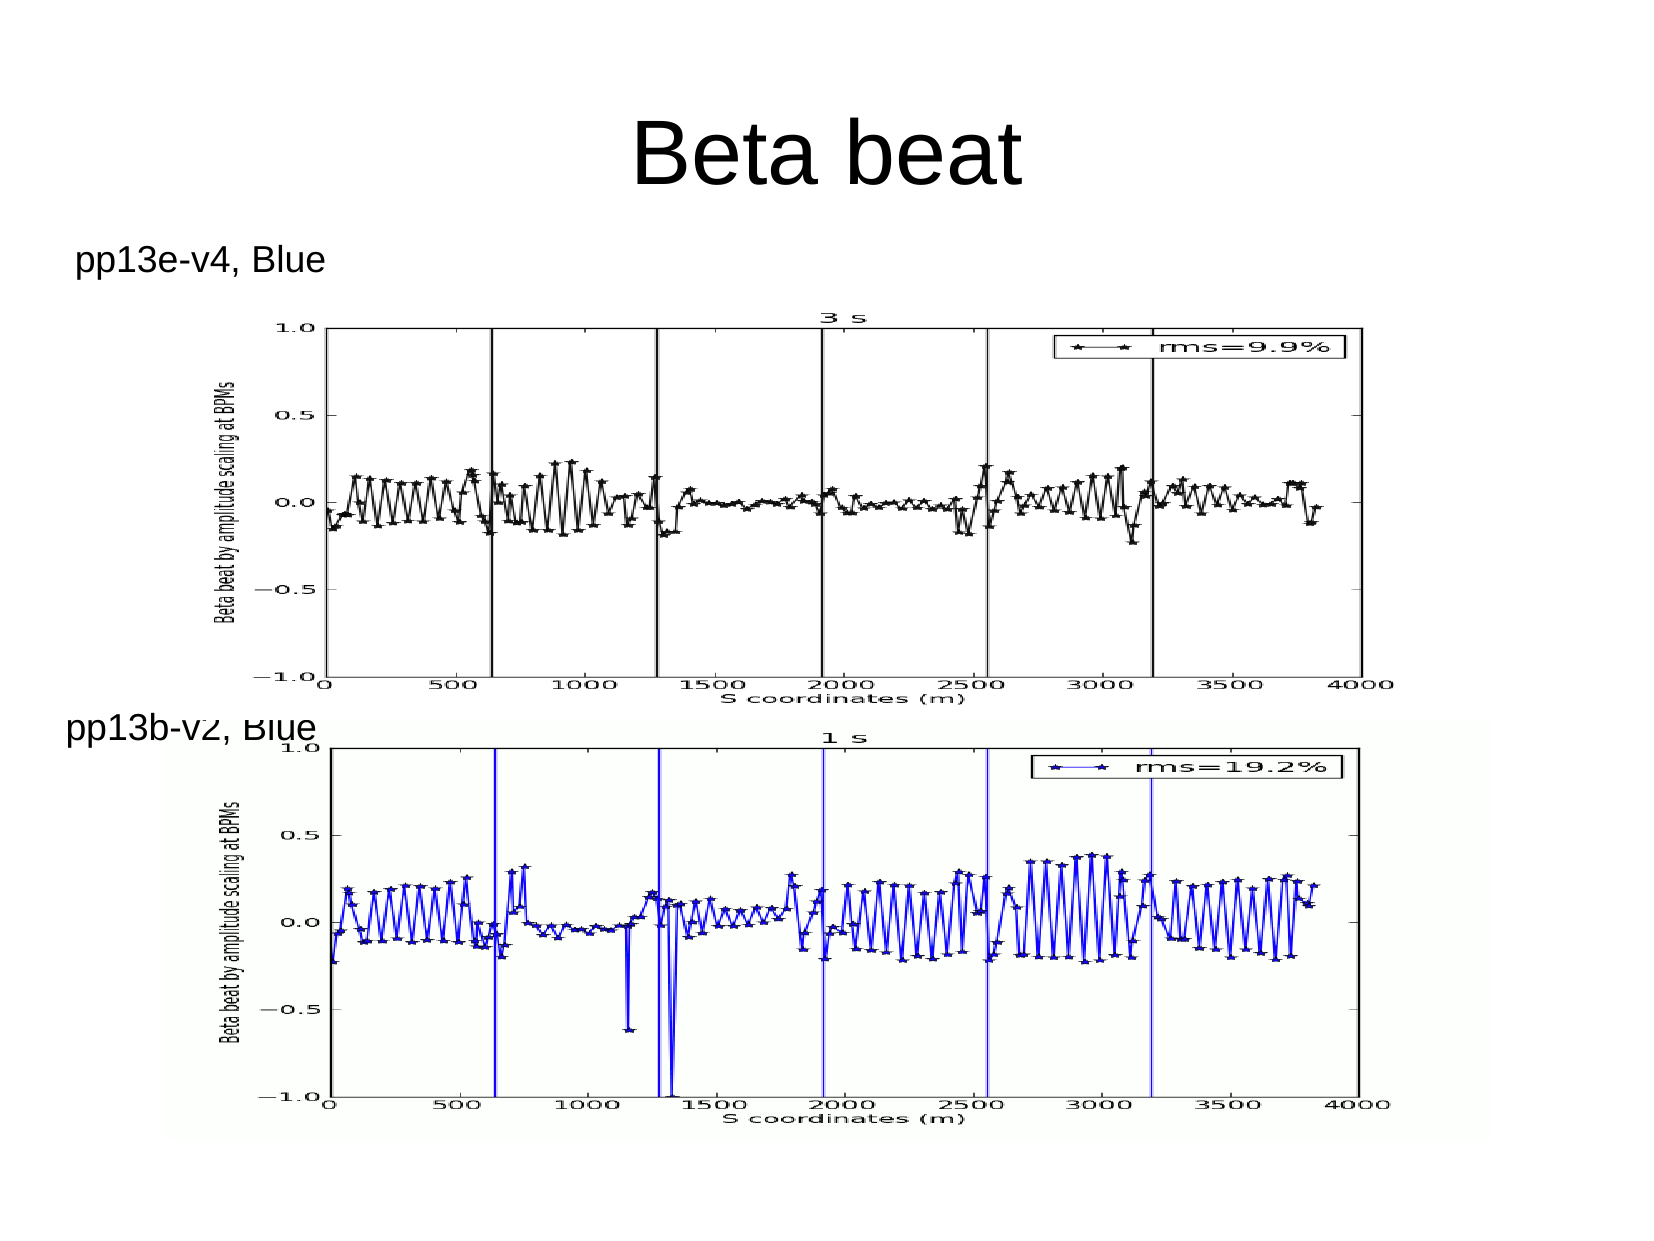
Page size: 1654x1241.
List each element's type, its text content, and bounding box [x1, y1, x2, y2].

text_box pp13b-v2, Blue [50, 699, 471, 756]
title Beta beat [82, 49, 1571, 257]
text_box pp13e-v4, Blue [60, 231, 481, 289]
picture [159, 284, 1495, 1141]
